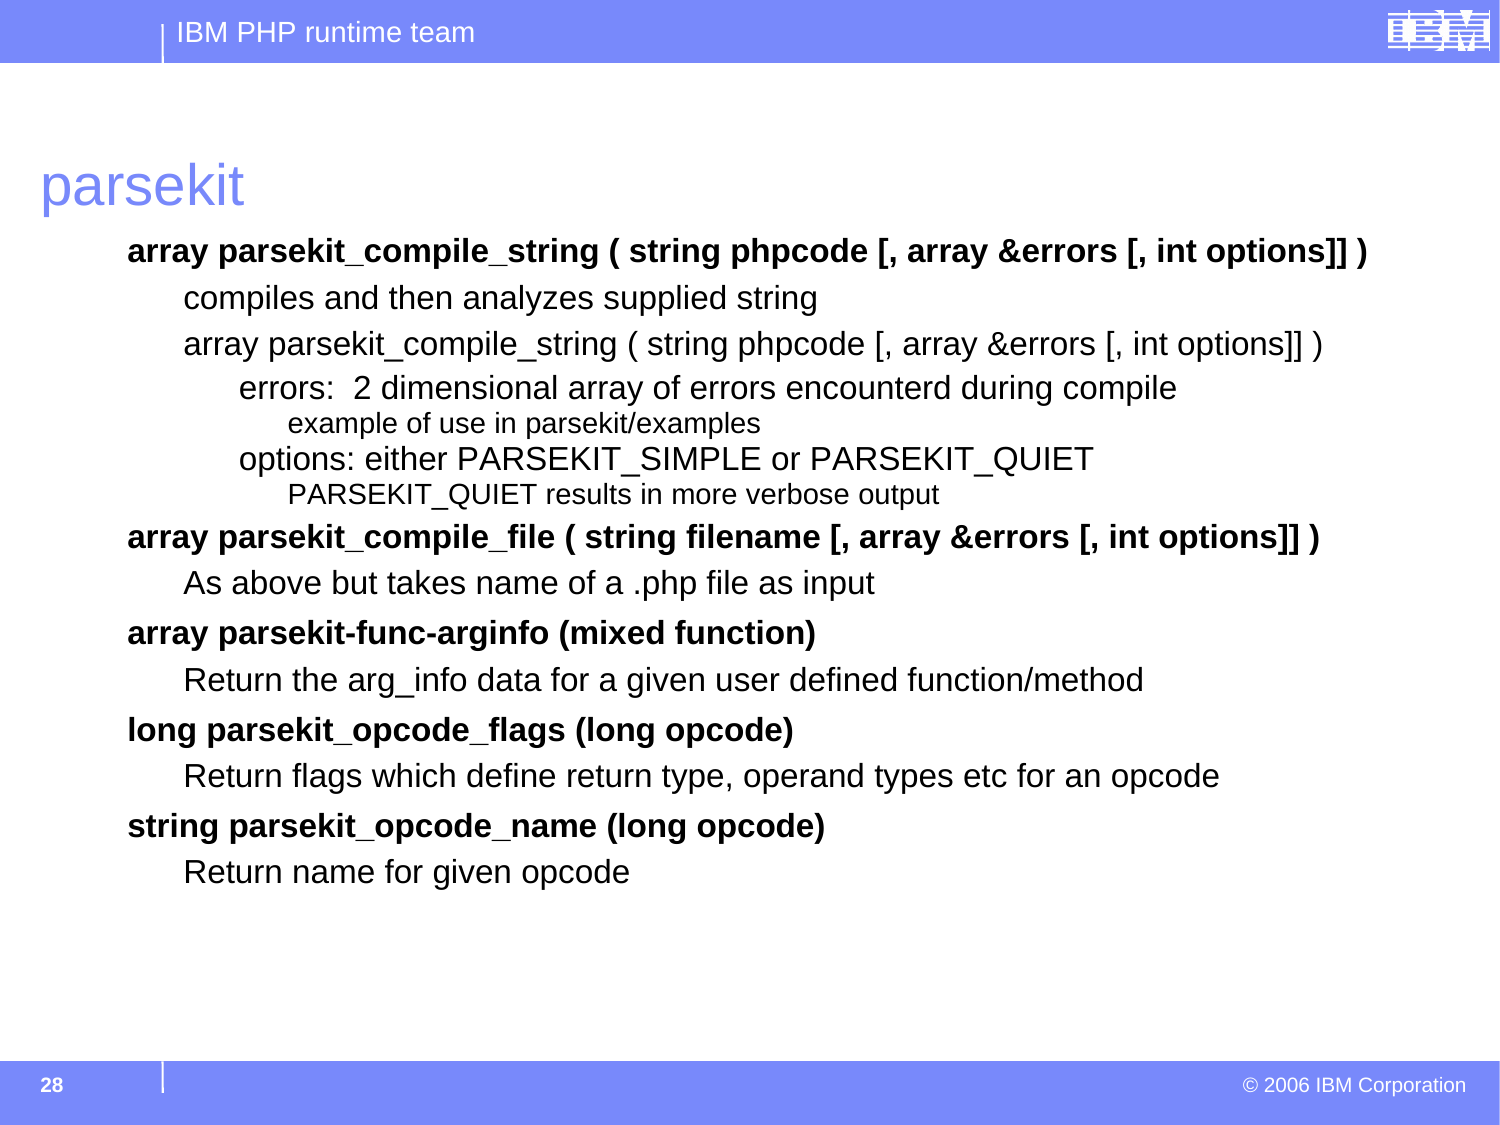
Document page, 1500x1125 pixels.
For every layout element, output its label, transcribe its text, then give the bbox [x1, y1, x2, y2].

title parsekit [25, 123, 1378, 225]
list array parsekit_compile_string ( string phpcode [, array &errors [, int options]] )‏ compiles and then analyzes supplied string array parsekit_compile_string ( string phpcode [, array &errors [, int options]] )‏ errors: 2 dimensional array of errors encounterd during compile example of use in parsekit/examples options: either PARSEKIT_SIMPLE or PARSEKIT_QUIET PARSEKIT_QUIET results in more verbose output array parsekit_compile_file ( string filename [, array &errors [, int options]] )‏ As above but takes name of a .php file as input array parsekit-func-arginfo (mixed function)‏ Return the arg_info data for a given user defined function/method long parsekit_opcode_flags (long opcode)‏ Return flags which define return type, operand types etc for an opcode string parsekit_opcode_name (long opcode)‏ Return name for given opcode [112, 231, 1388, 1125]
